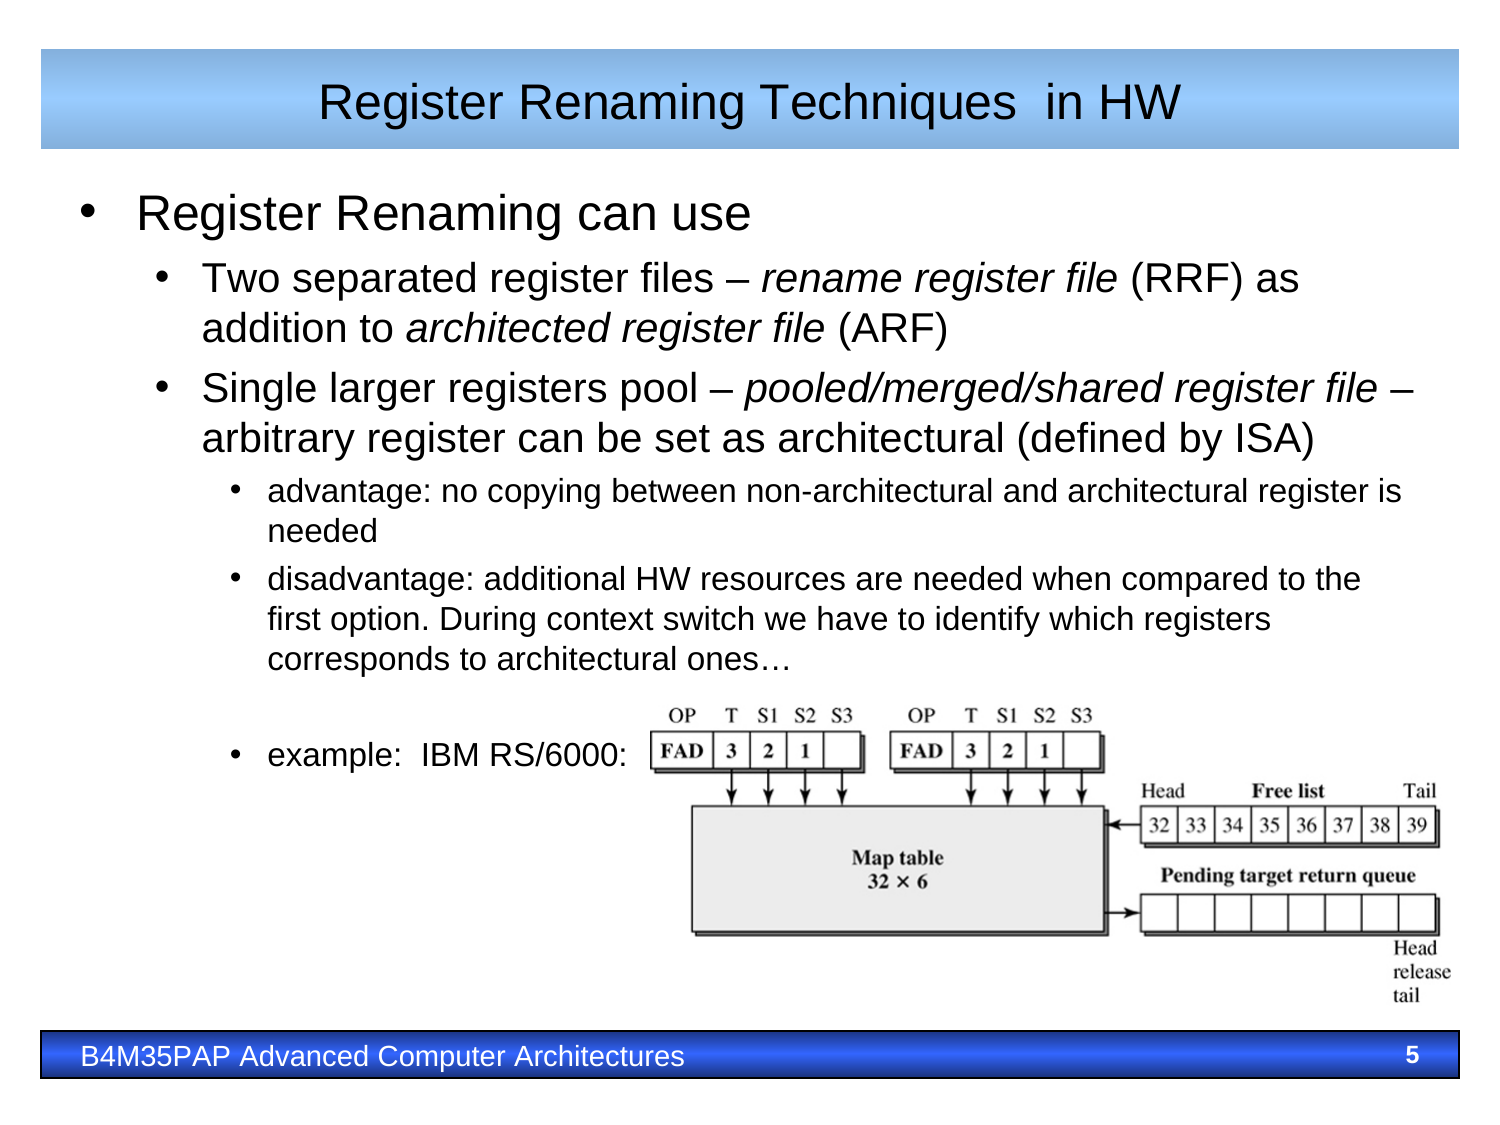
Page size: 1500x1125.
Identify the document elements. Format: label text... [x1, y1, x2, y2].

list Register Renaming can use Two separated register files – rename register file (RRF) as addition to architected register file (ARF) Single larger registers pool – pooled/merged/shared register file – arbitrary register can be set as architectural (defined by ISA) advantage: no copying between non-architectural and architectural register is needed disadvantage: additional HW resources are needed when compared to the first option. During context switch we have to identify which registers corresponds to architectural ones… example: IBM RS/6000: [64, 172, 1436, 1000]
title Register Renaming Techniques in HW [41, 49, 1459, 149]
picture [650, 704, 1451, 1006]
